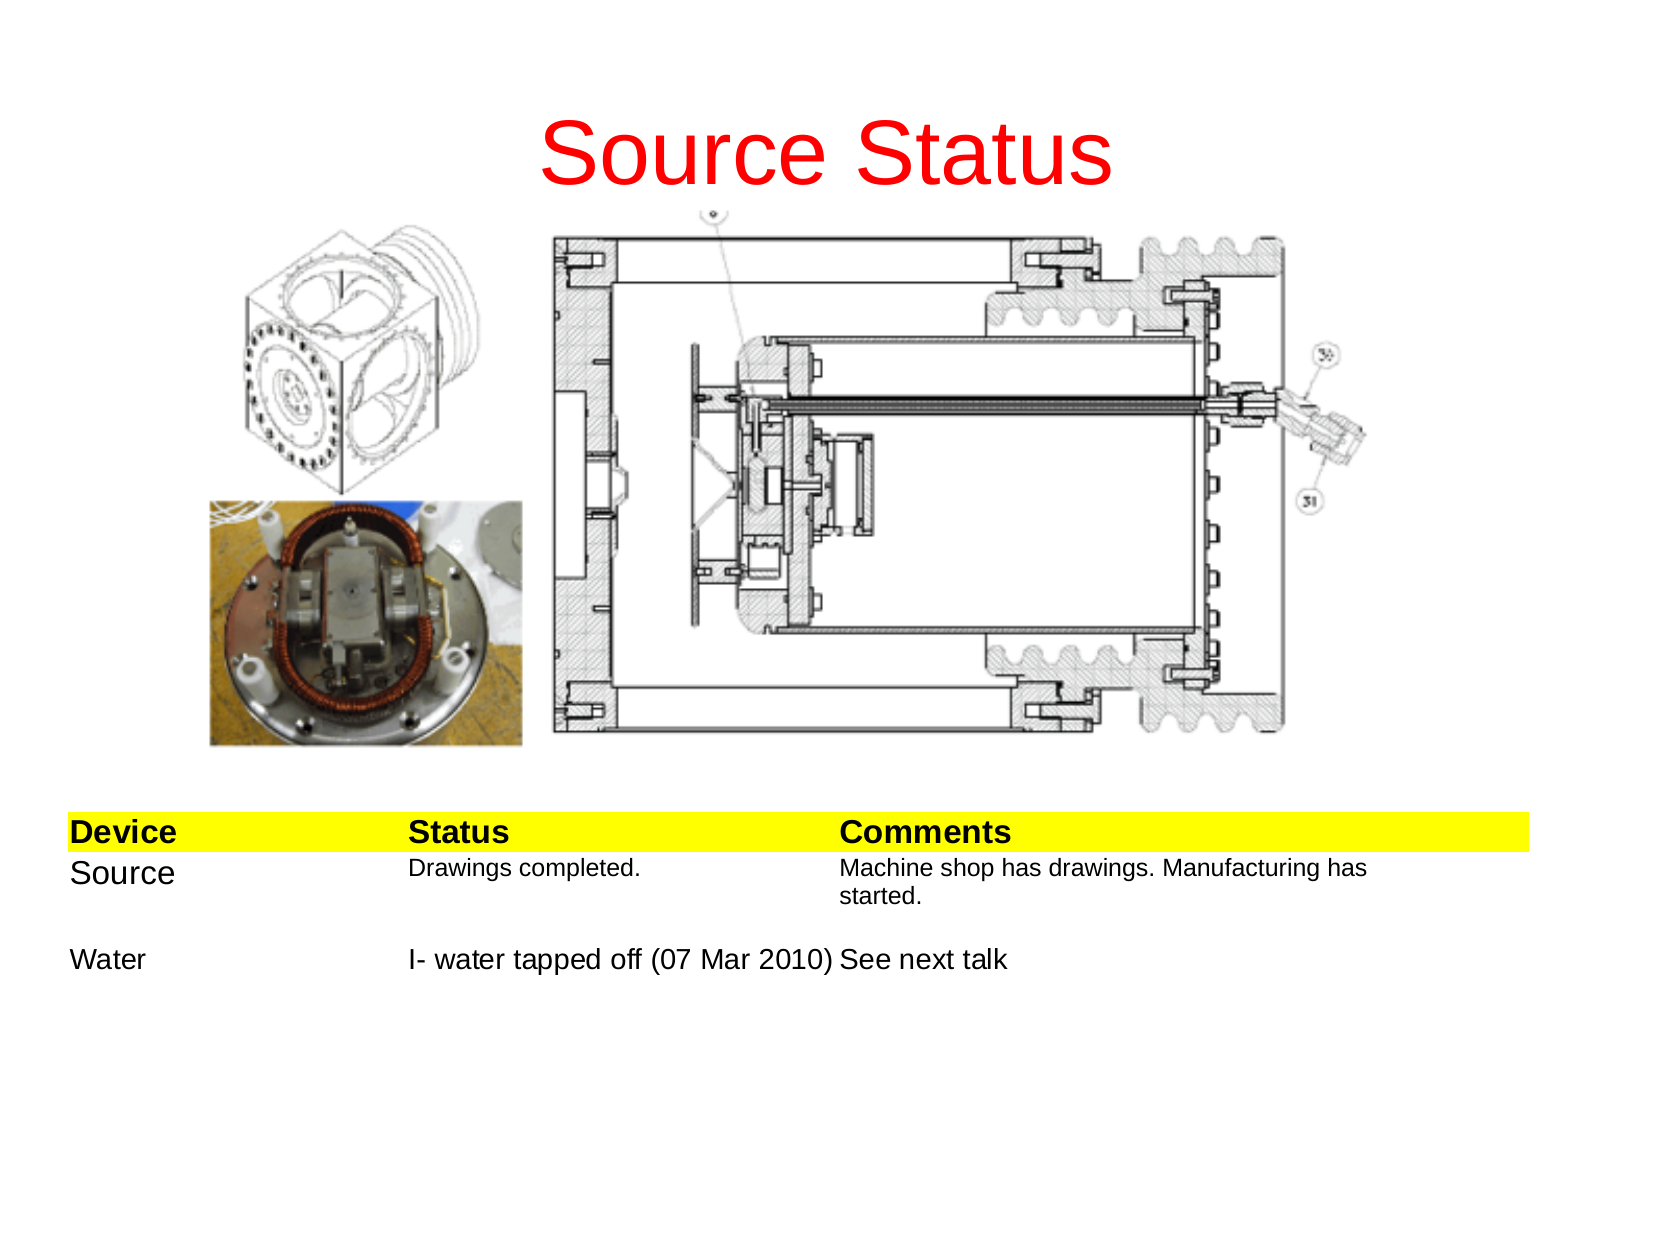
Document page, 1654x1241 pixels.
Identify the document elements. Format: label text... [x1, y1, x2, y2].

chart [67, 812, 1532, 1128]
title Source Status [82, 49, 1571, 257]
picture [202, 209, 1394, 752]
